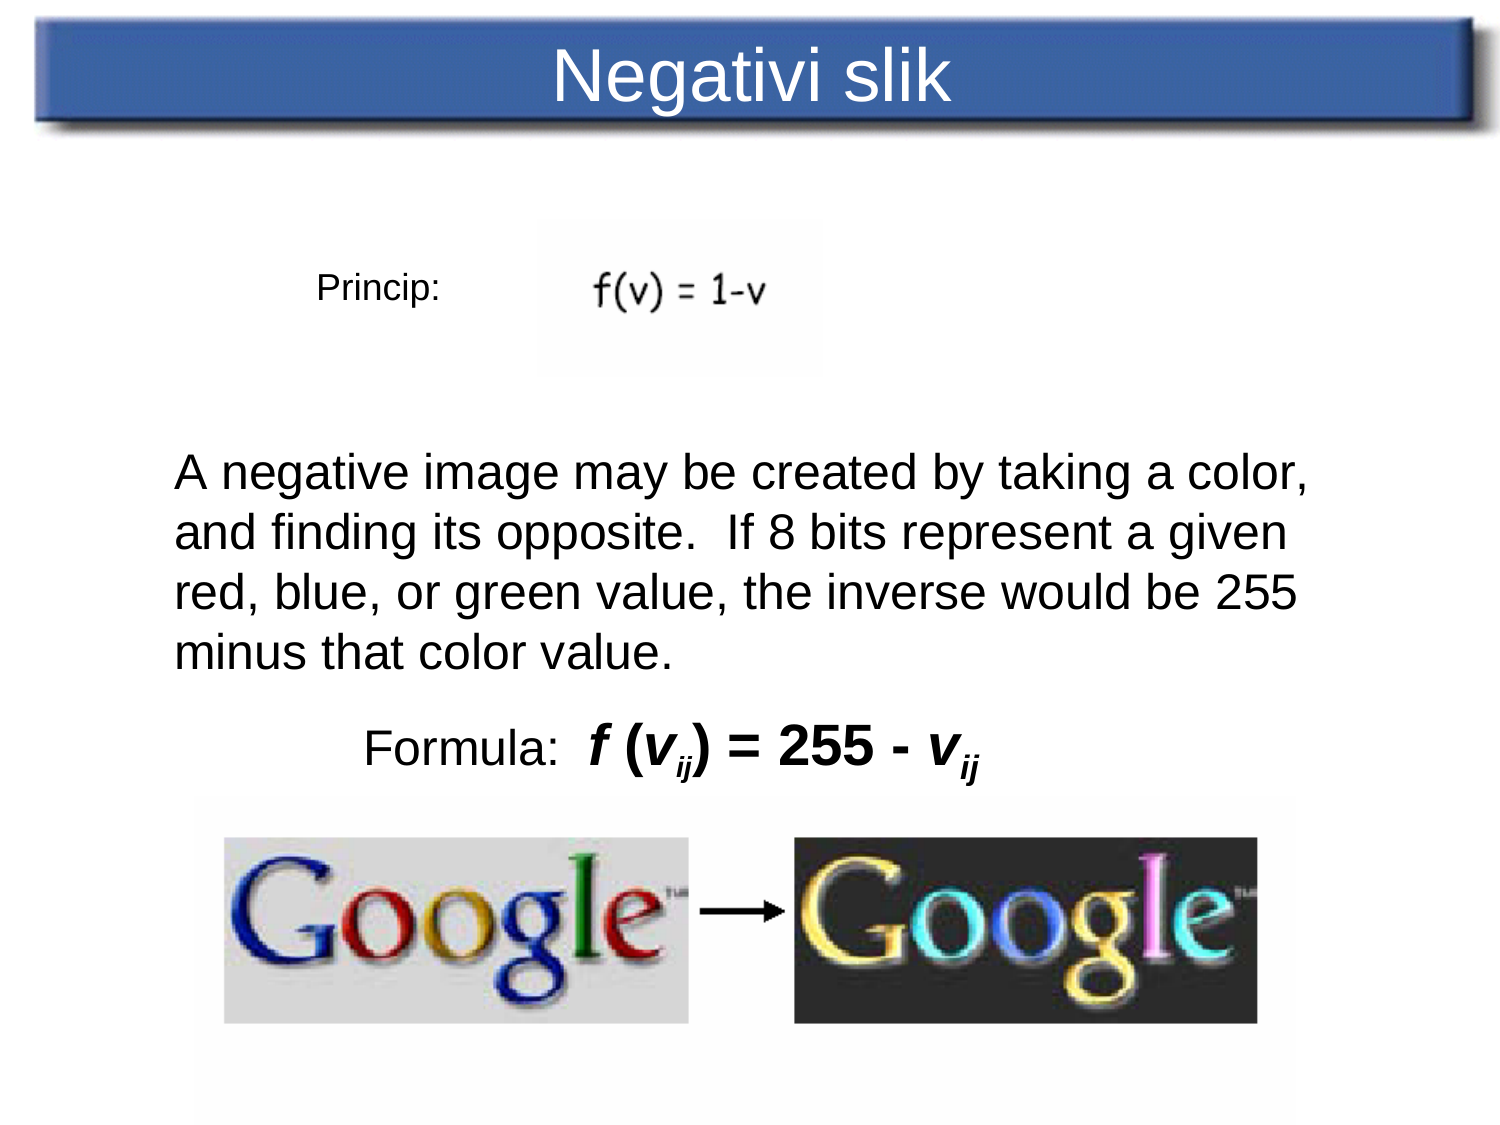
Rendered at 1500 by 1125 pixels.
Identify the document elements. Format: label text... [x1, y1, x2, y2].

title Negativi slik [76, 18, 1427, 124]
picture [537, 219, 823, 377]
picture [33, 14, 1500, 141]
text_box Formula: f (vij) = 255 - vij [348, 699, 1117, 795]
text_box Princip: [301, 255, 456, 316]
picture [194, 796, 1296, 1125]
text_box A negative image may be created by taking a color, and finding its opposite. If 8 bits represent a given red, blue, or green value, the inverse would be 255 minus that color value. [159, 432, 1371, 688]
